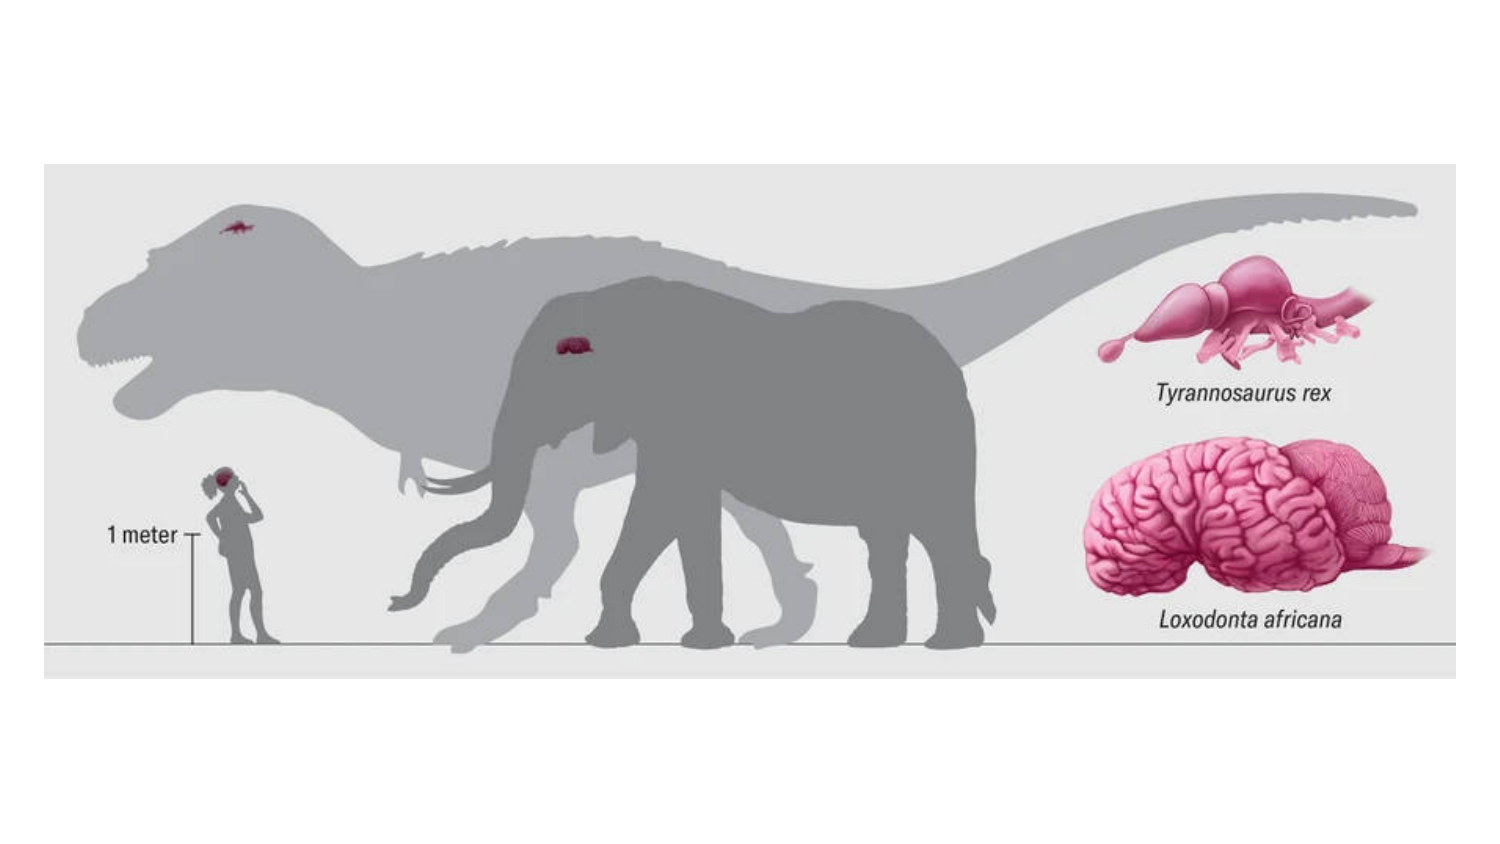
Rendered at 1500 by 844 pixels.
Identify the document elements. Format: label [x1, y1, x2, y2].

picture [44, 164, 1456, 679]
